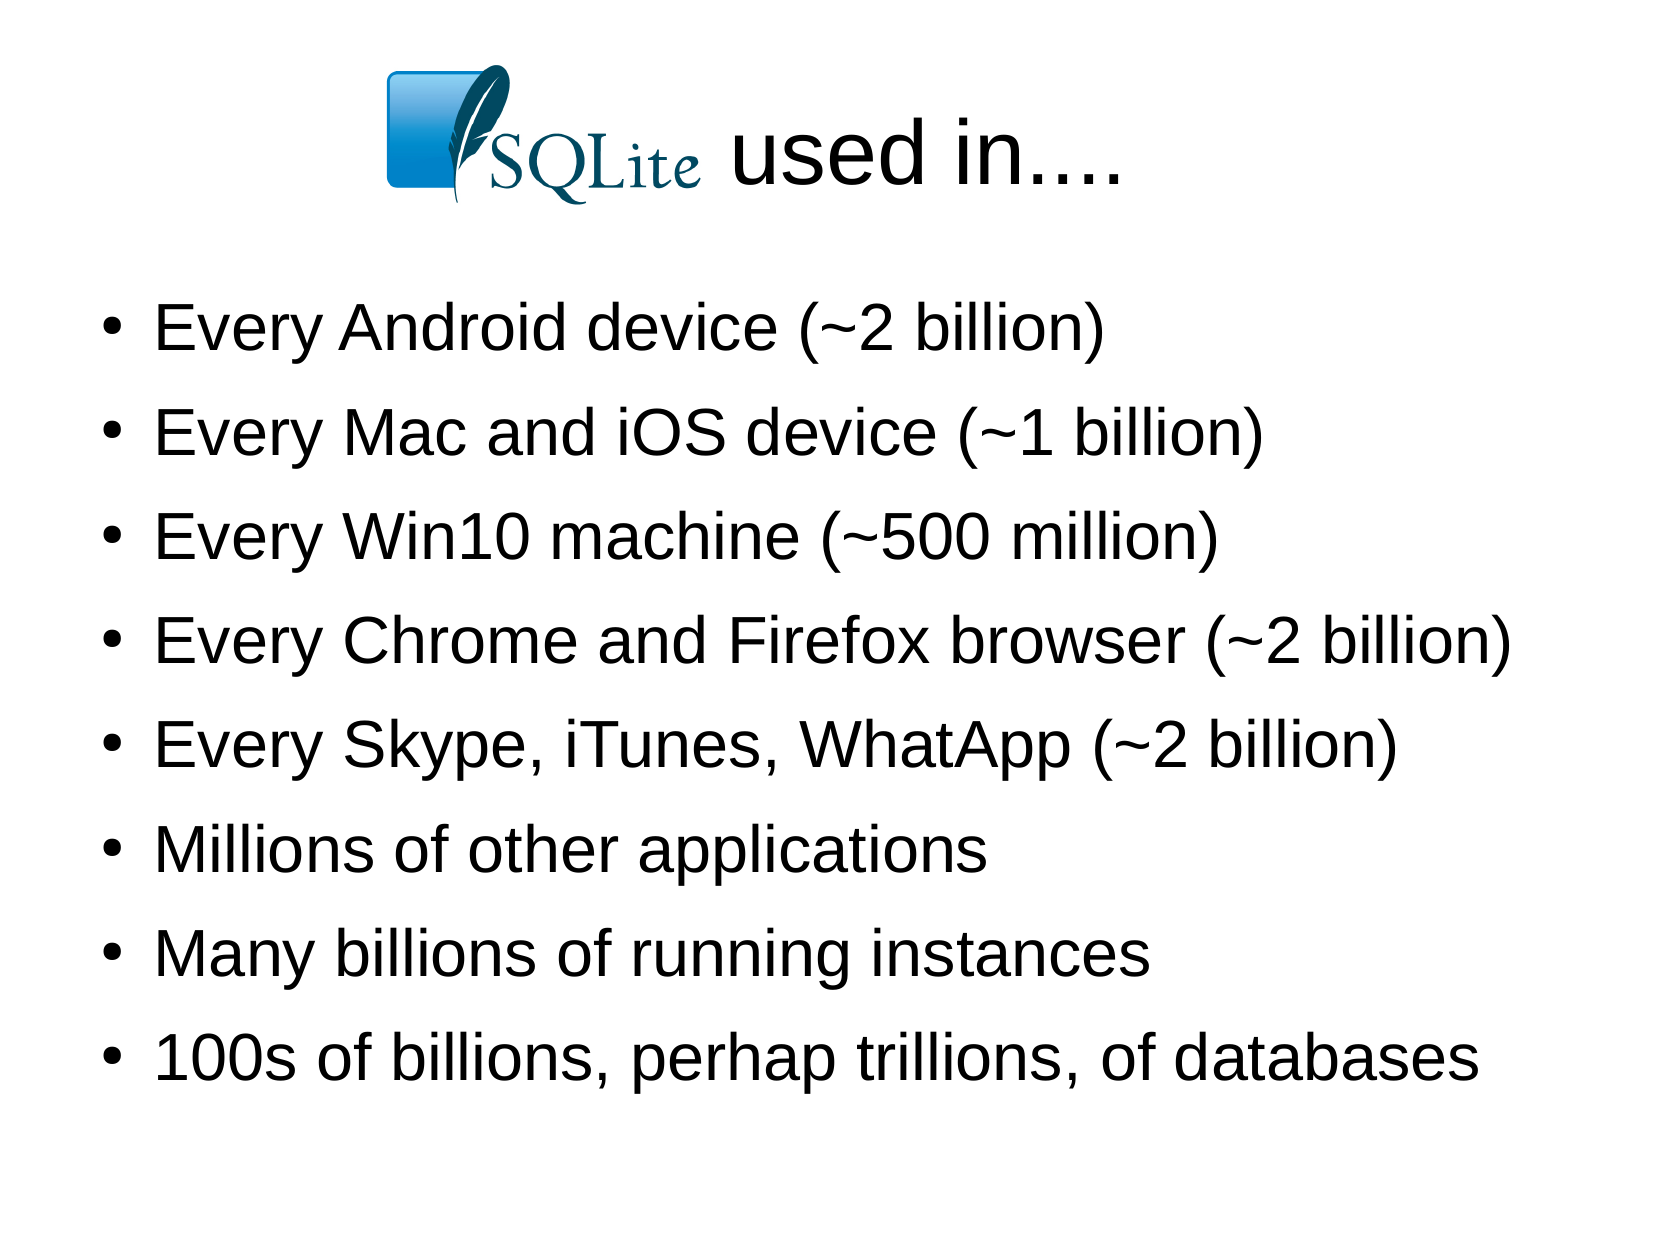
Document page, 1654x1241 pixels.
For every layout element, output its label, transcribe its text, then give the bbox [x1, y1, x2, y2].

title used in.... [82, 49, 1571, 257]
list Every Android device (~2 billion) Every Mac and iOS device (~1 billion) Every Win10 machine (~500 million) Every Chrome and Firefox browser (~2 billion) Every Skype, iTunes, WhatApp (~2 billion) Millions of other applications Many billions of running instances 100s of billions, perhap trillions, of databases [82, 290, 1571, 1109]
picture [381, 59, 706, 211]
